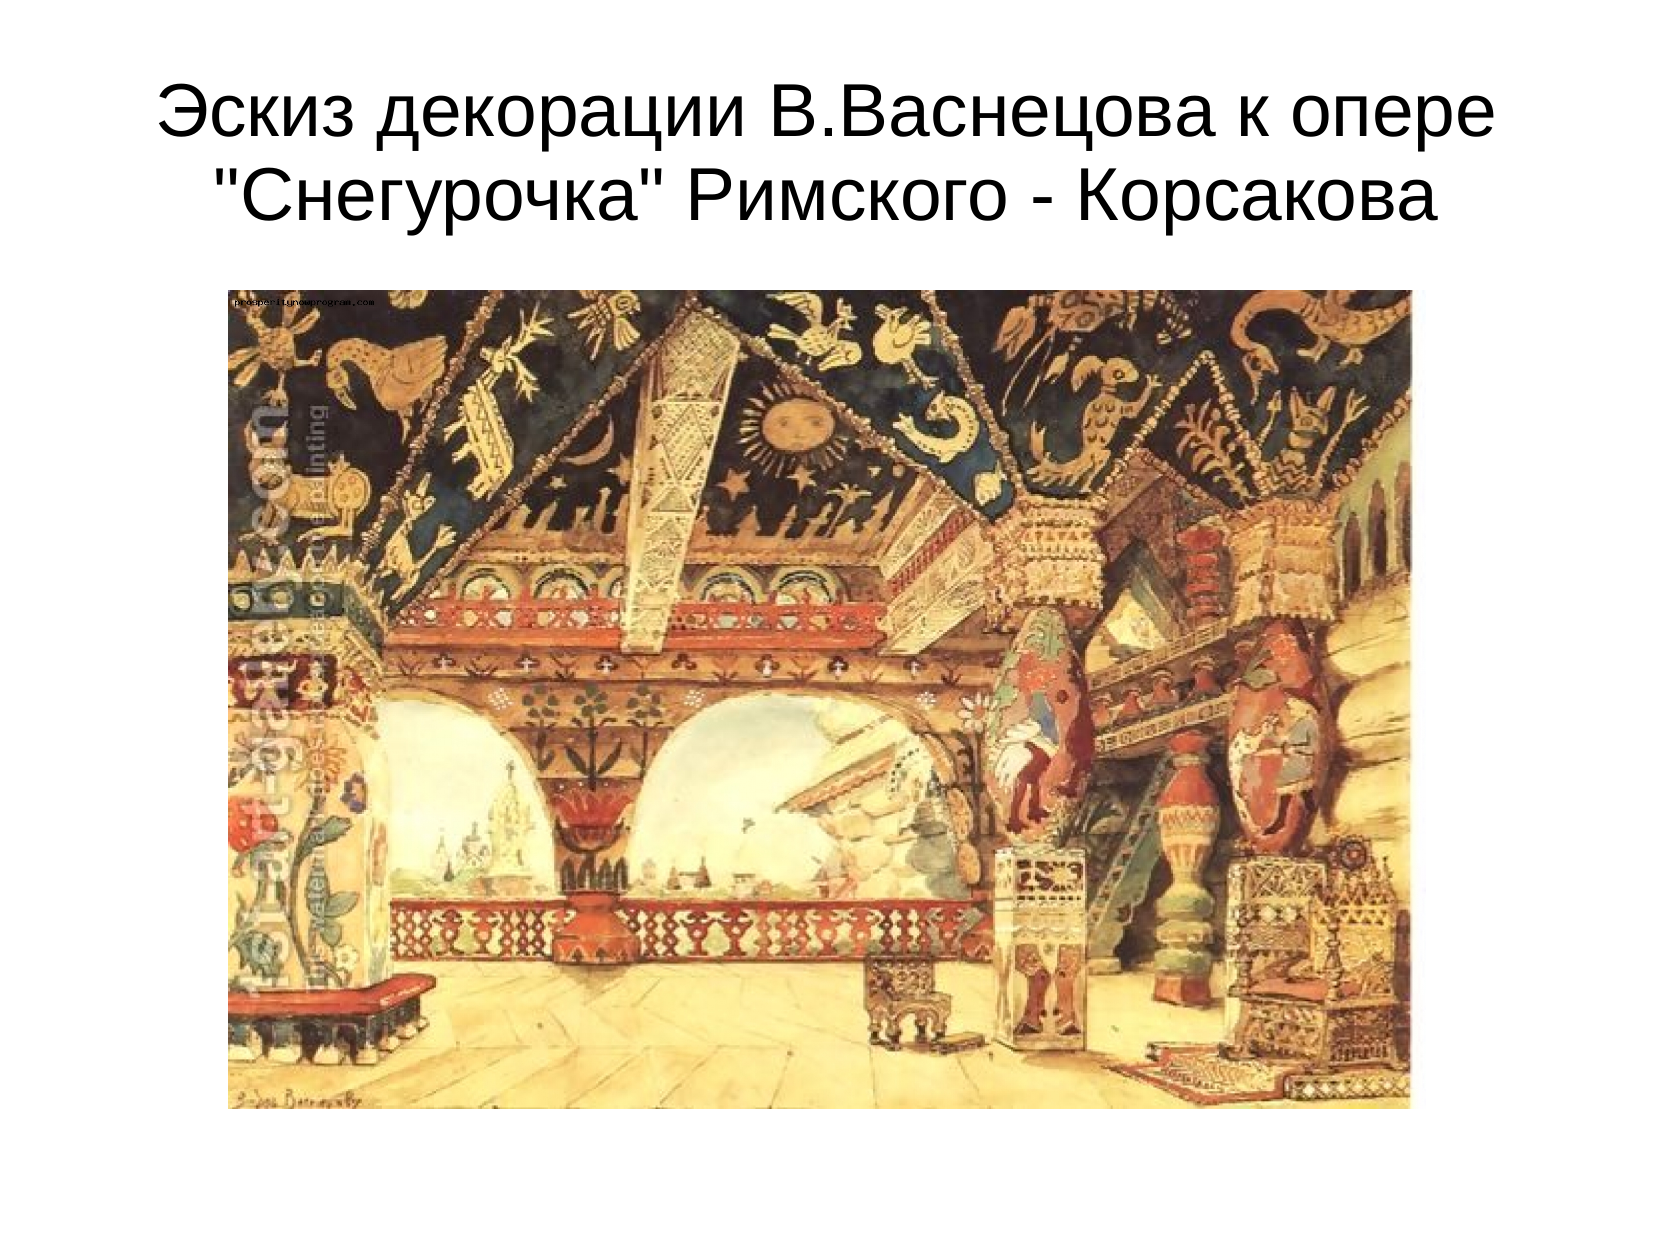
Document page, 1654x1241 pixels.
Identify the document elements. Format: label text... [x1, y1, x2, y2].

title Эскиз декорации В.Васнецова к опере "Снегурочка" Римского - Корсакова [82, 49, 1571, 257]
picture [228, 290, 1426, 1109]
